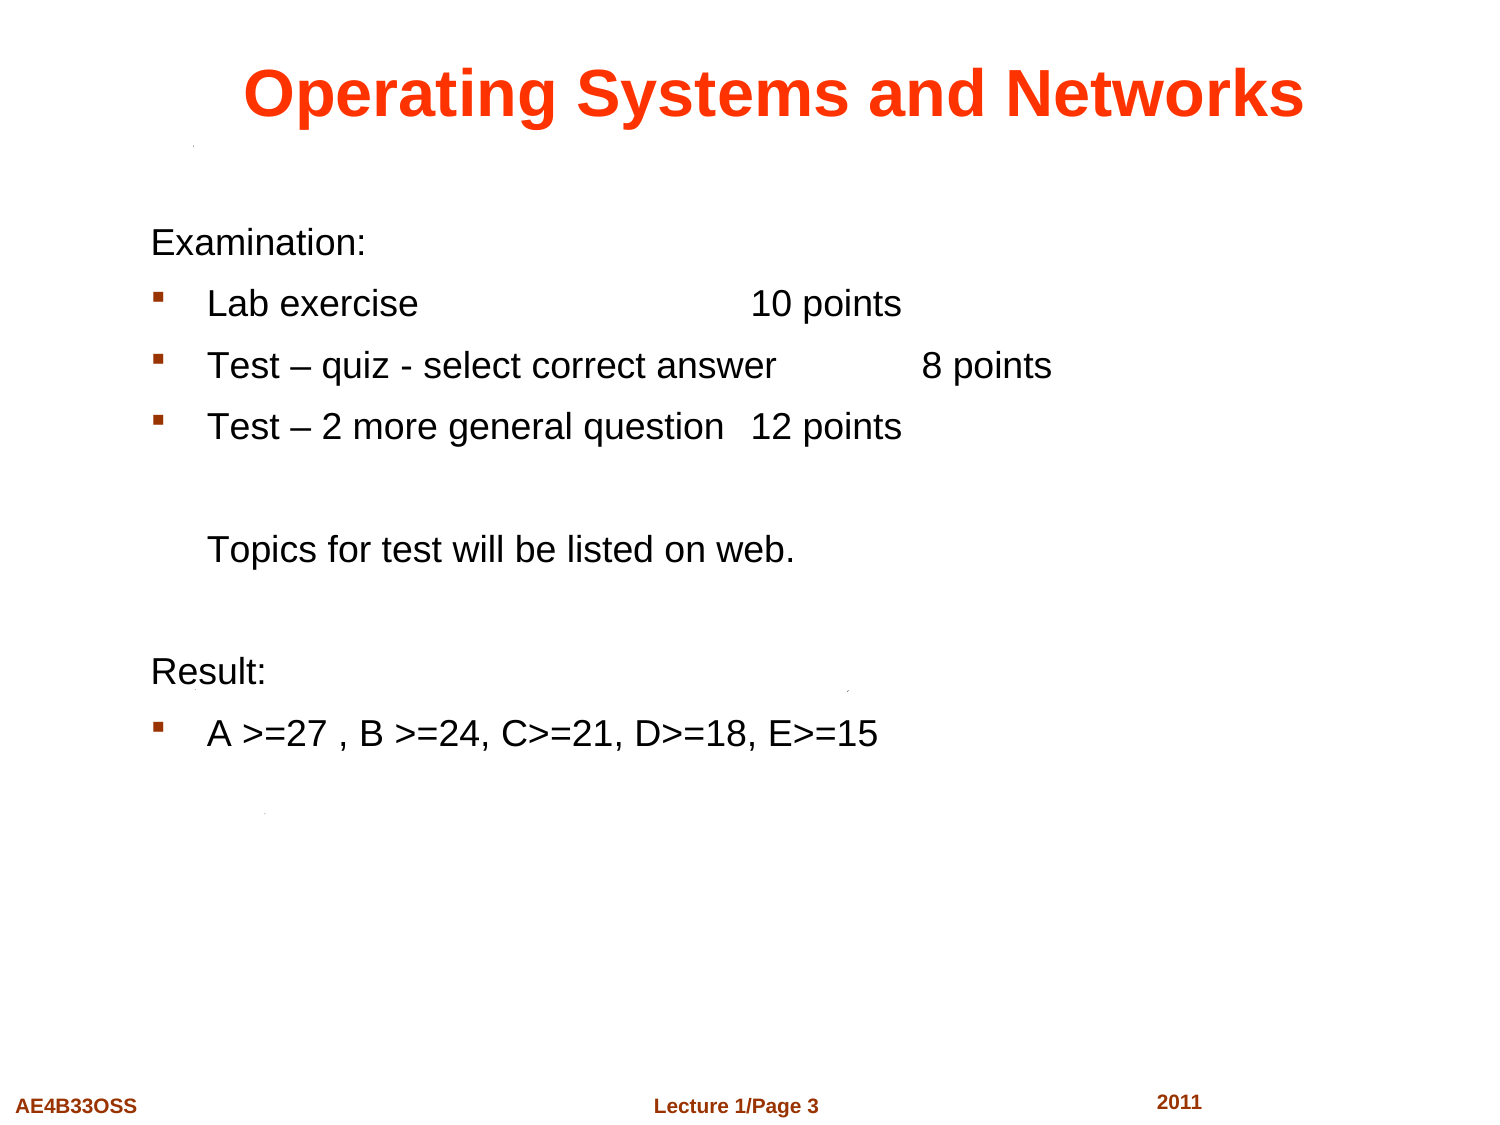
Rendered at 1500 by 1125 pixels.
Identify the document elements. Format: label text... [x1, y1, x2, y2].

title Operating Systems and Networks [112, 37, 1438, 138]
list Examination: Lab exercise 10 points Test – quiz - select correct answer 8 points Test – 2 more general question 12 points Topics for test will be listed on web. Result: A >=27 , B >=24, C>=21, D>=18, E>=15 [135, 210, 1425, 946]
